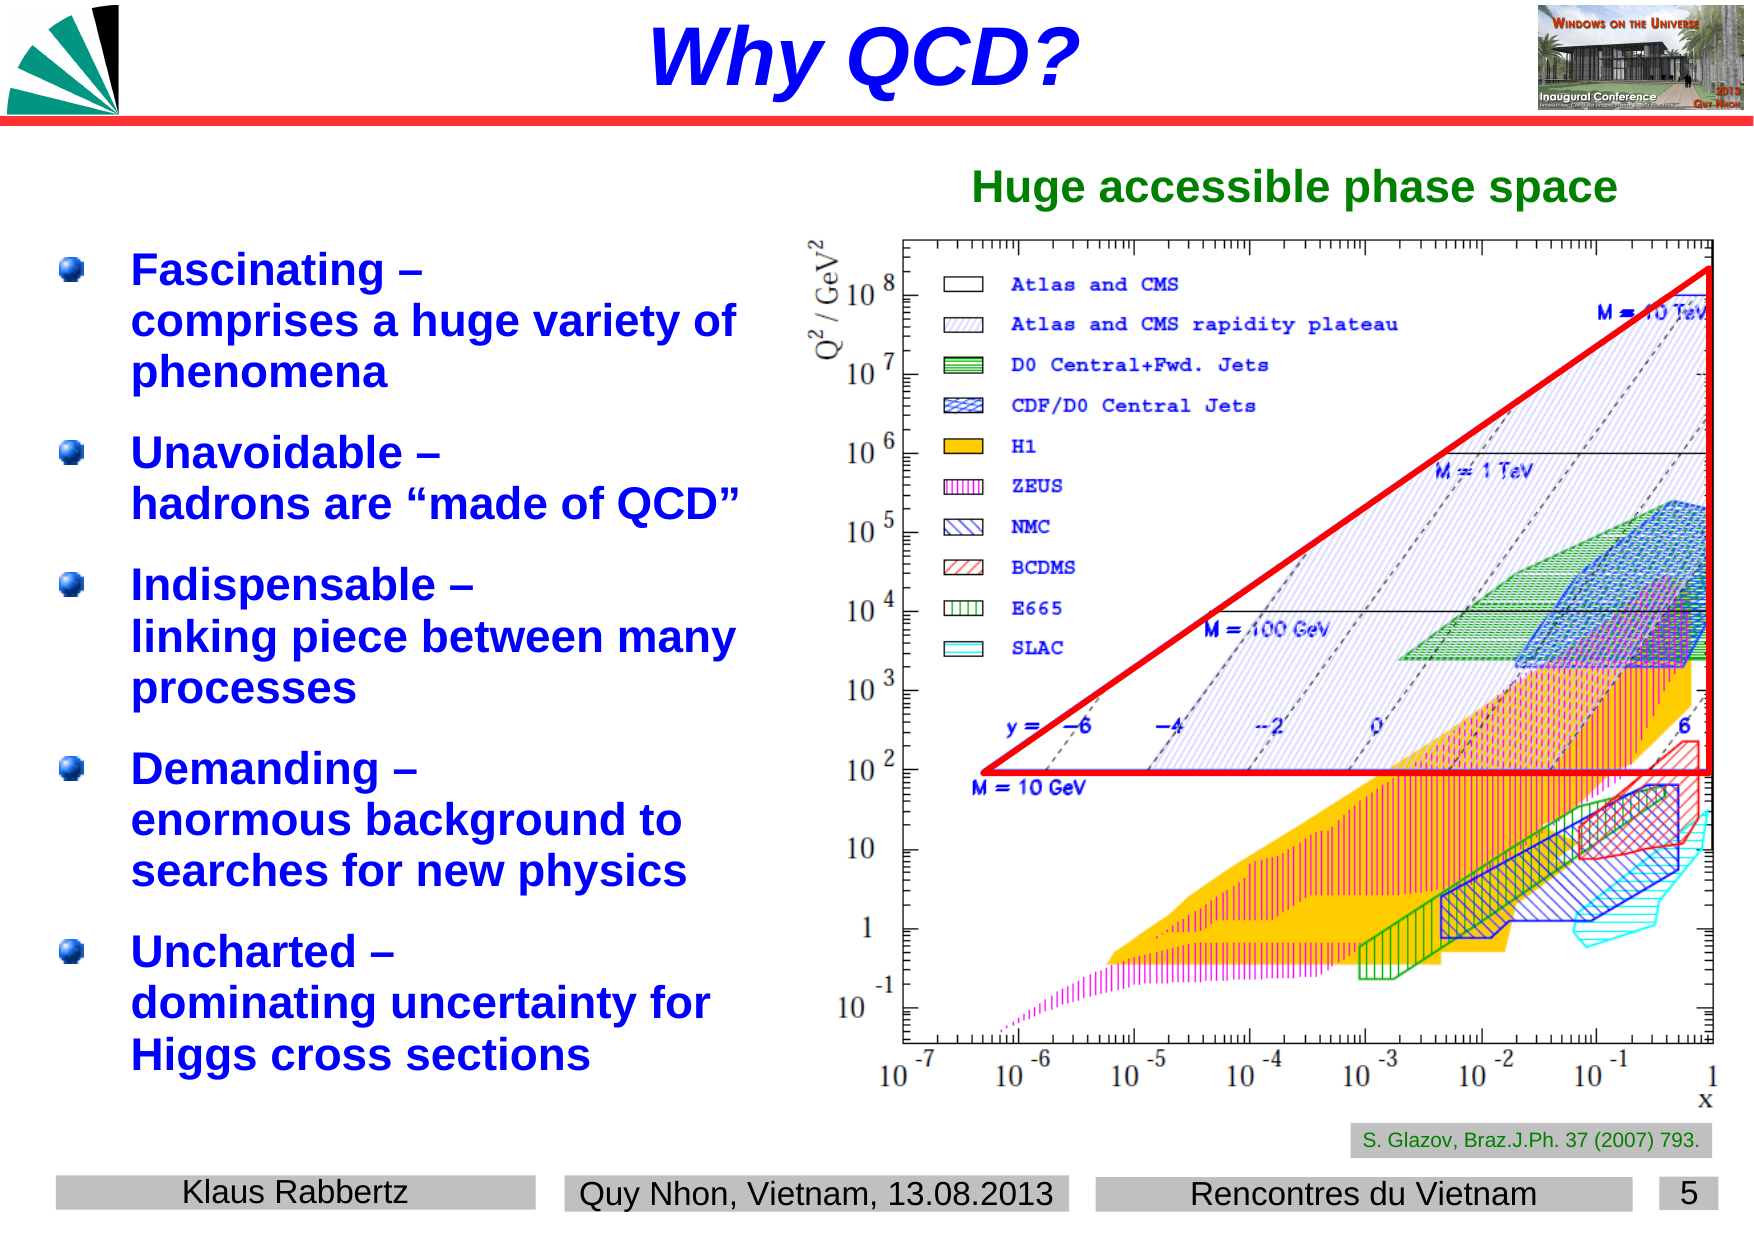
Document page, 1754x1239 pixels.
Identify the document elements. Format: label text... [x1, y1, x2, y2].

list Fascinating – comprises a huge variety of phenomena Unavoidable – hadrons are “made of QCD” Indispensable – linking piece between many processes Demanding – enormous background to searches for new physics Uncharted – dominating uncertainty for Higgs cross sections [47, 243, 764, 1080]
text_box Huge accessible phase space [959, 155, 1631, 219]
title Why QCD? [123, 0, 1606, 114]
picture [795, 229, 1726, 1118]
picture [7, 5, 119, 116]
picture [1606, 5, 1744, 110]
text_box S. Glazov, Braz.J.Ph. 37 (2007) 793. [1350, 1122, 1711, 1159]
